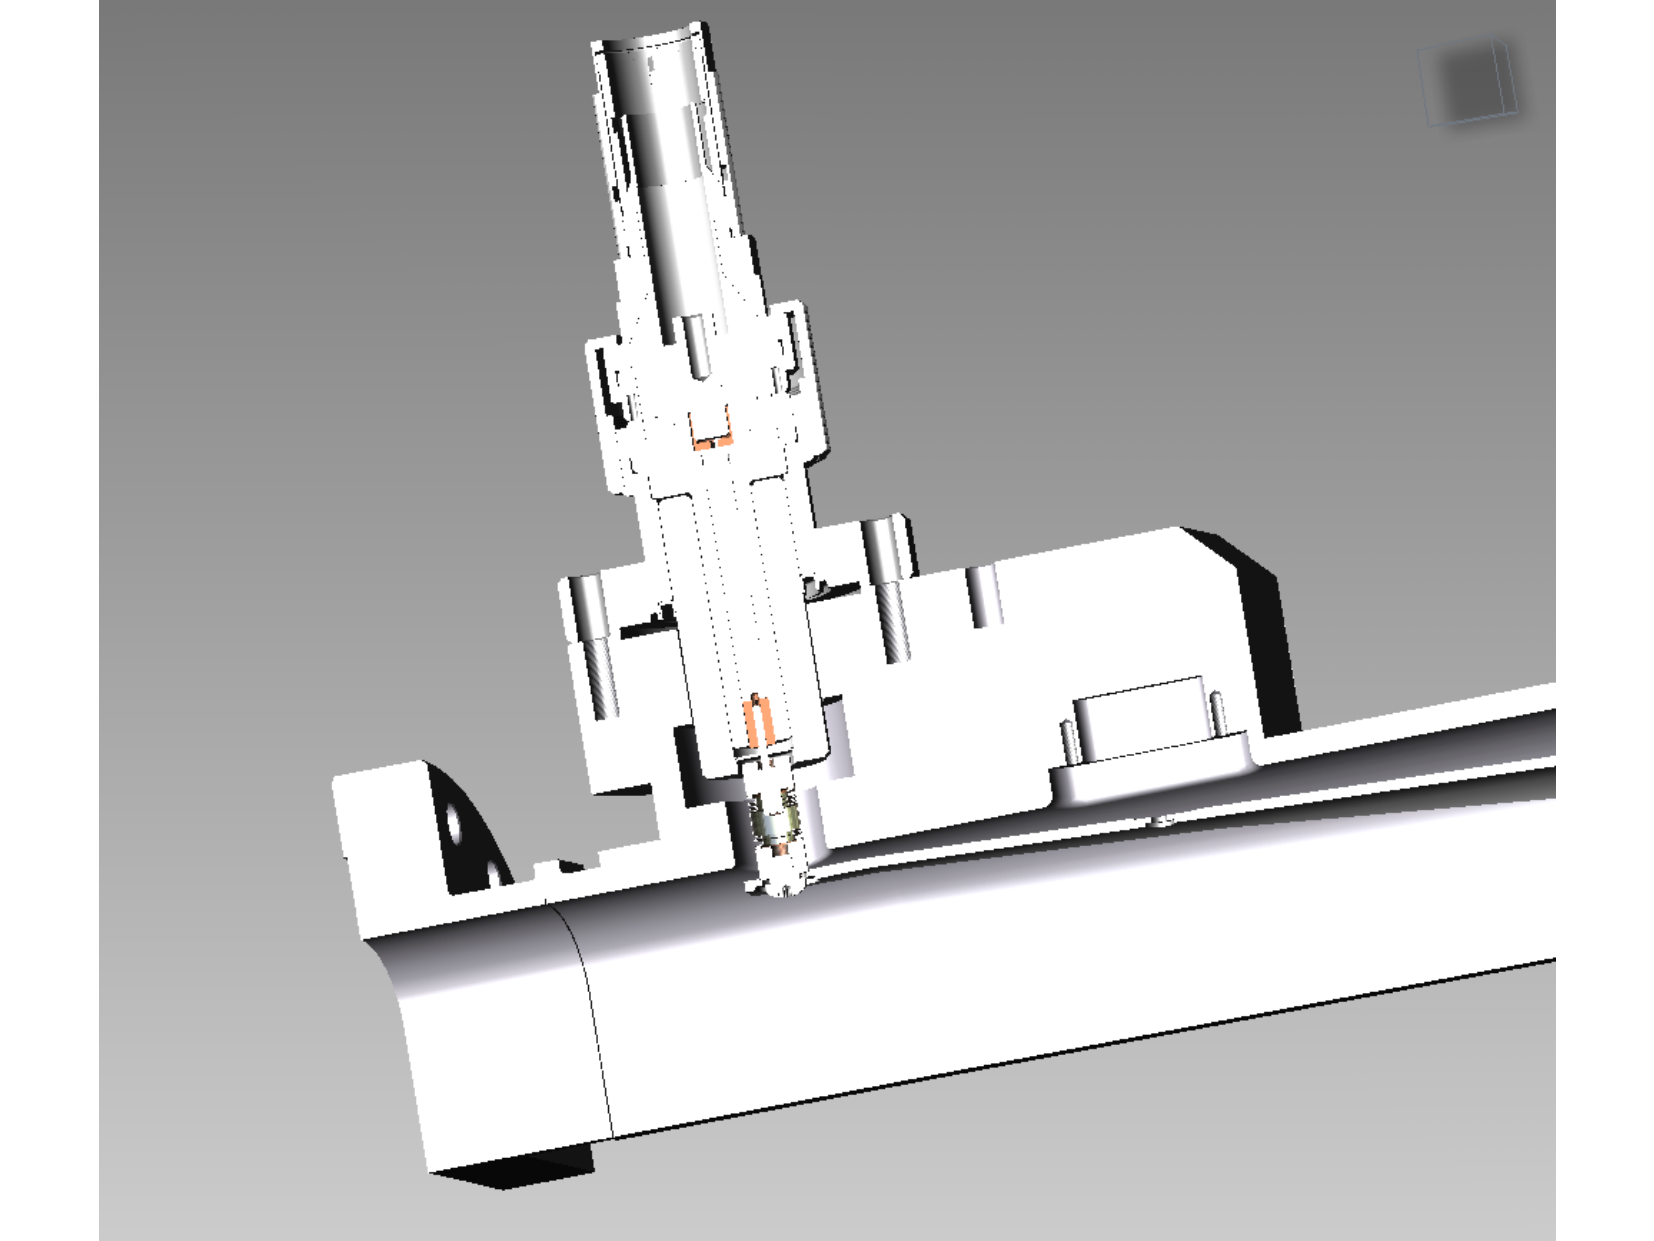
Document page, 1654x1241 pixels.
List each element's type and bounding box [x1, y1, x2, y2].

picture [99, 0, 1556, 1241]
